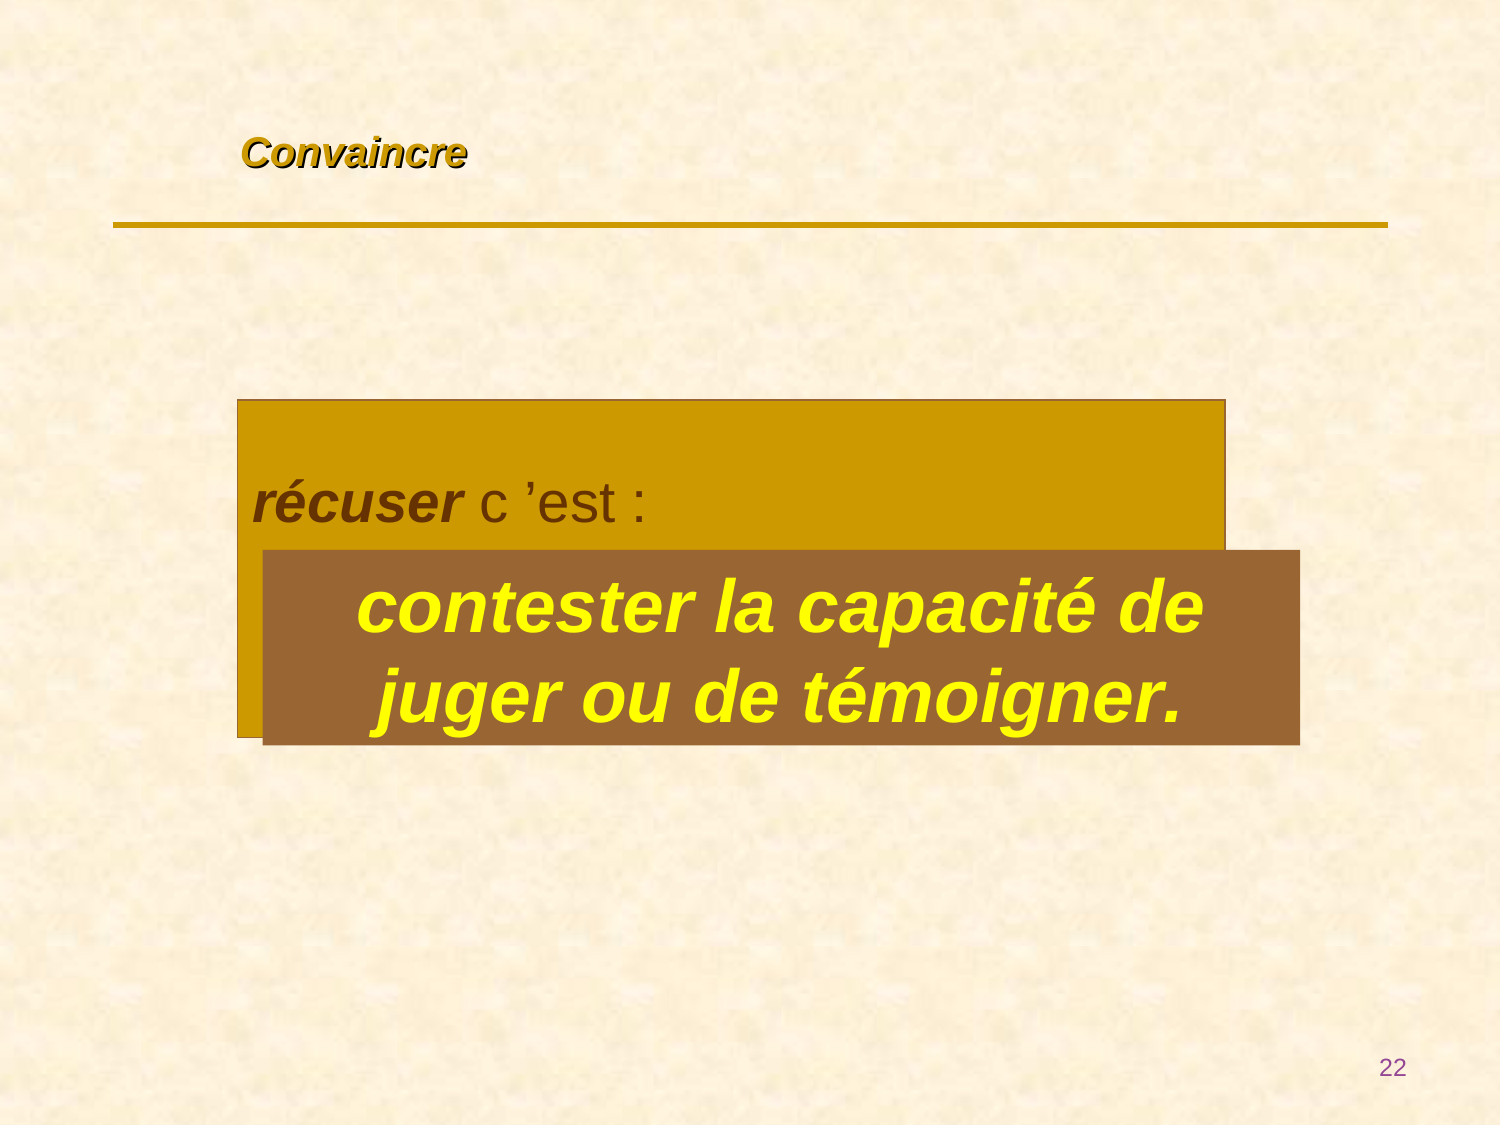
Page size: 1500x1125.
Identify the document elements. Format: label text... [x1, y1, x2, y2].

text_box Convaincre [225, 116, 483, 183]
picture [0, 0, 1500, 1125]
text_box contester la capacité de juger ou de témoigner. [262, 549, 1301, 746]
text_box récuser c ’est : avouer délaisser contester ? [237, 399, 1225, 738]
